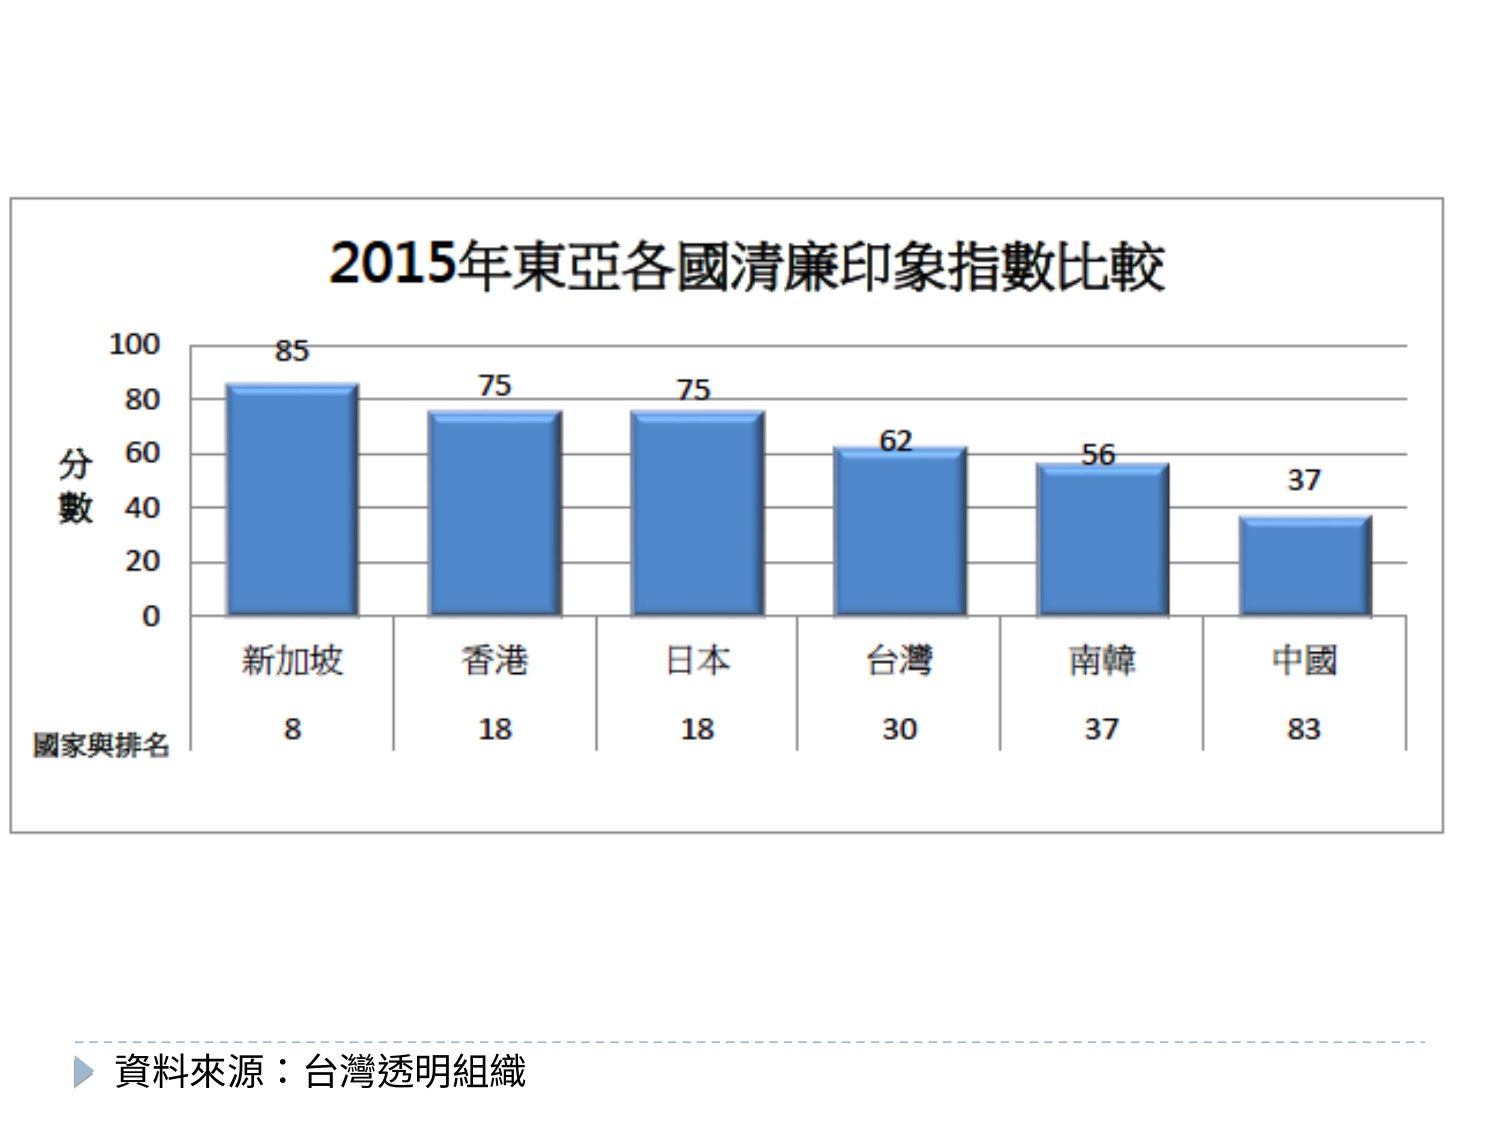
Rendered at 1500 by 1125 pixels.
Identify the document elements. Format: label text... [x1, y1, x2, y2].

picture [1, 184, 1454, 846]
text_box 資料來源：台灣透明組織 [100, 1040, 574, 1100]
